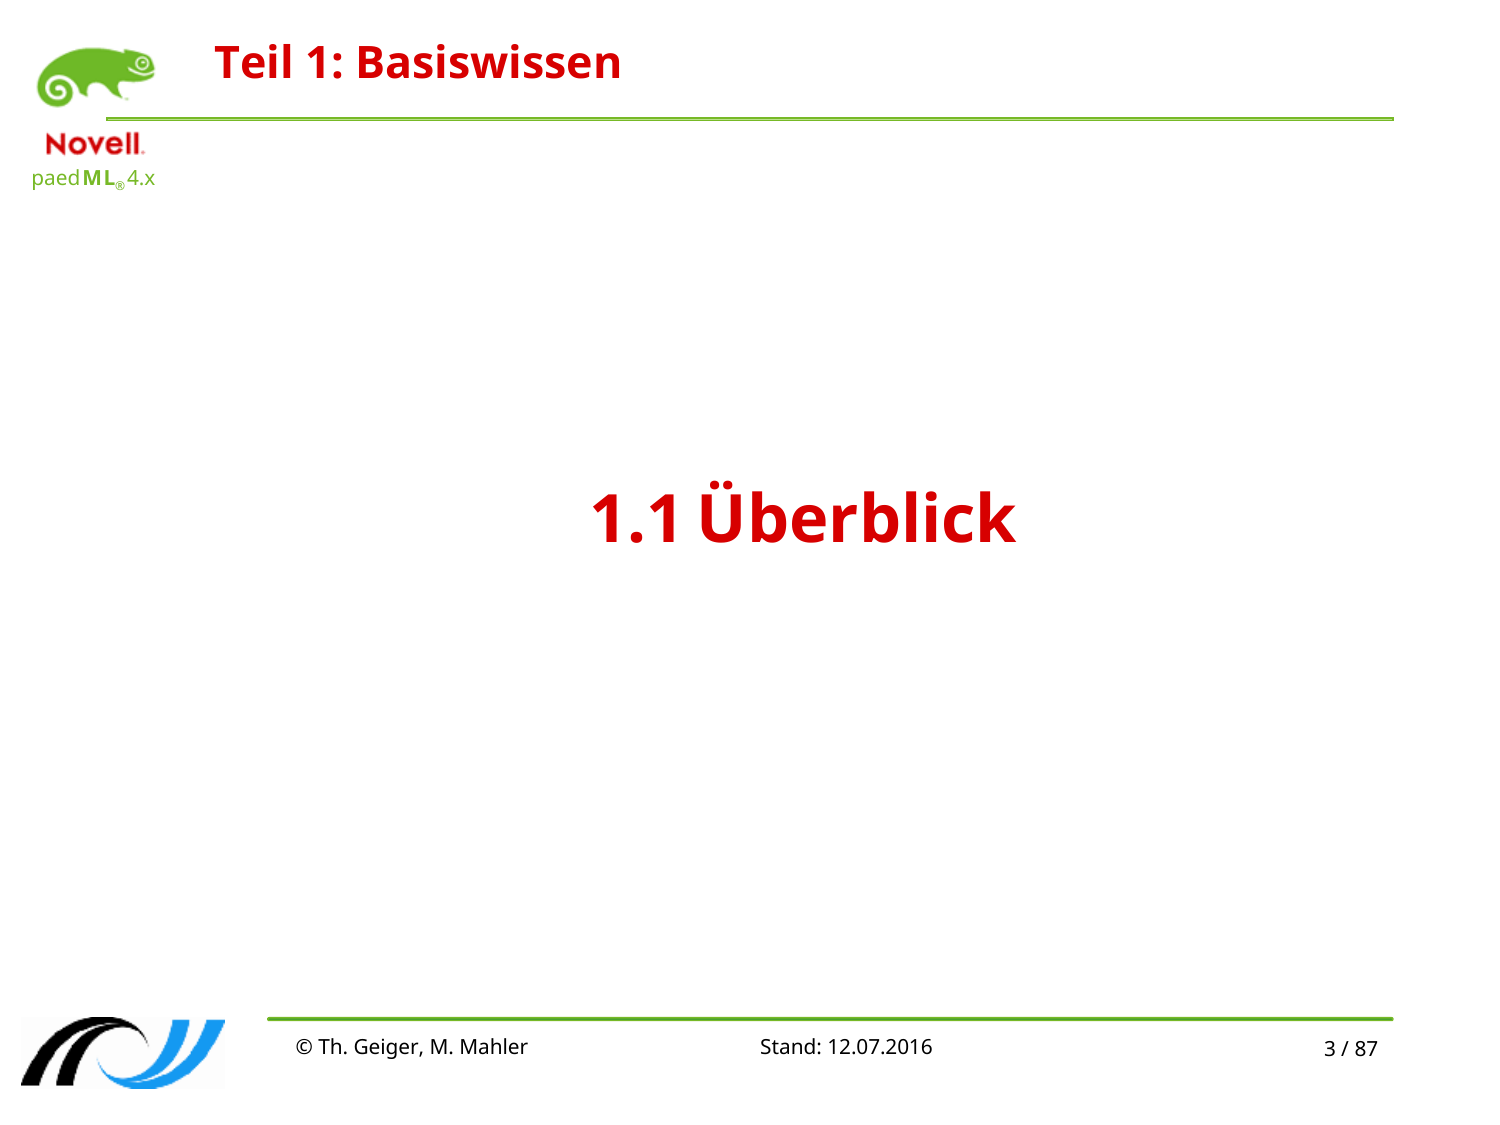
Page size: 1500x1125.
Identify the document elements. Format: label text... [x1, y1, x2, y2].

picture [24, 32, 167, 175]
picture [21, 1017, 225, 1089]
list 1.1 Überblick [214, 160, 1393, 814]
title Teil 1: Basiswissen [214, 16, 1393, 108]
